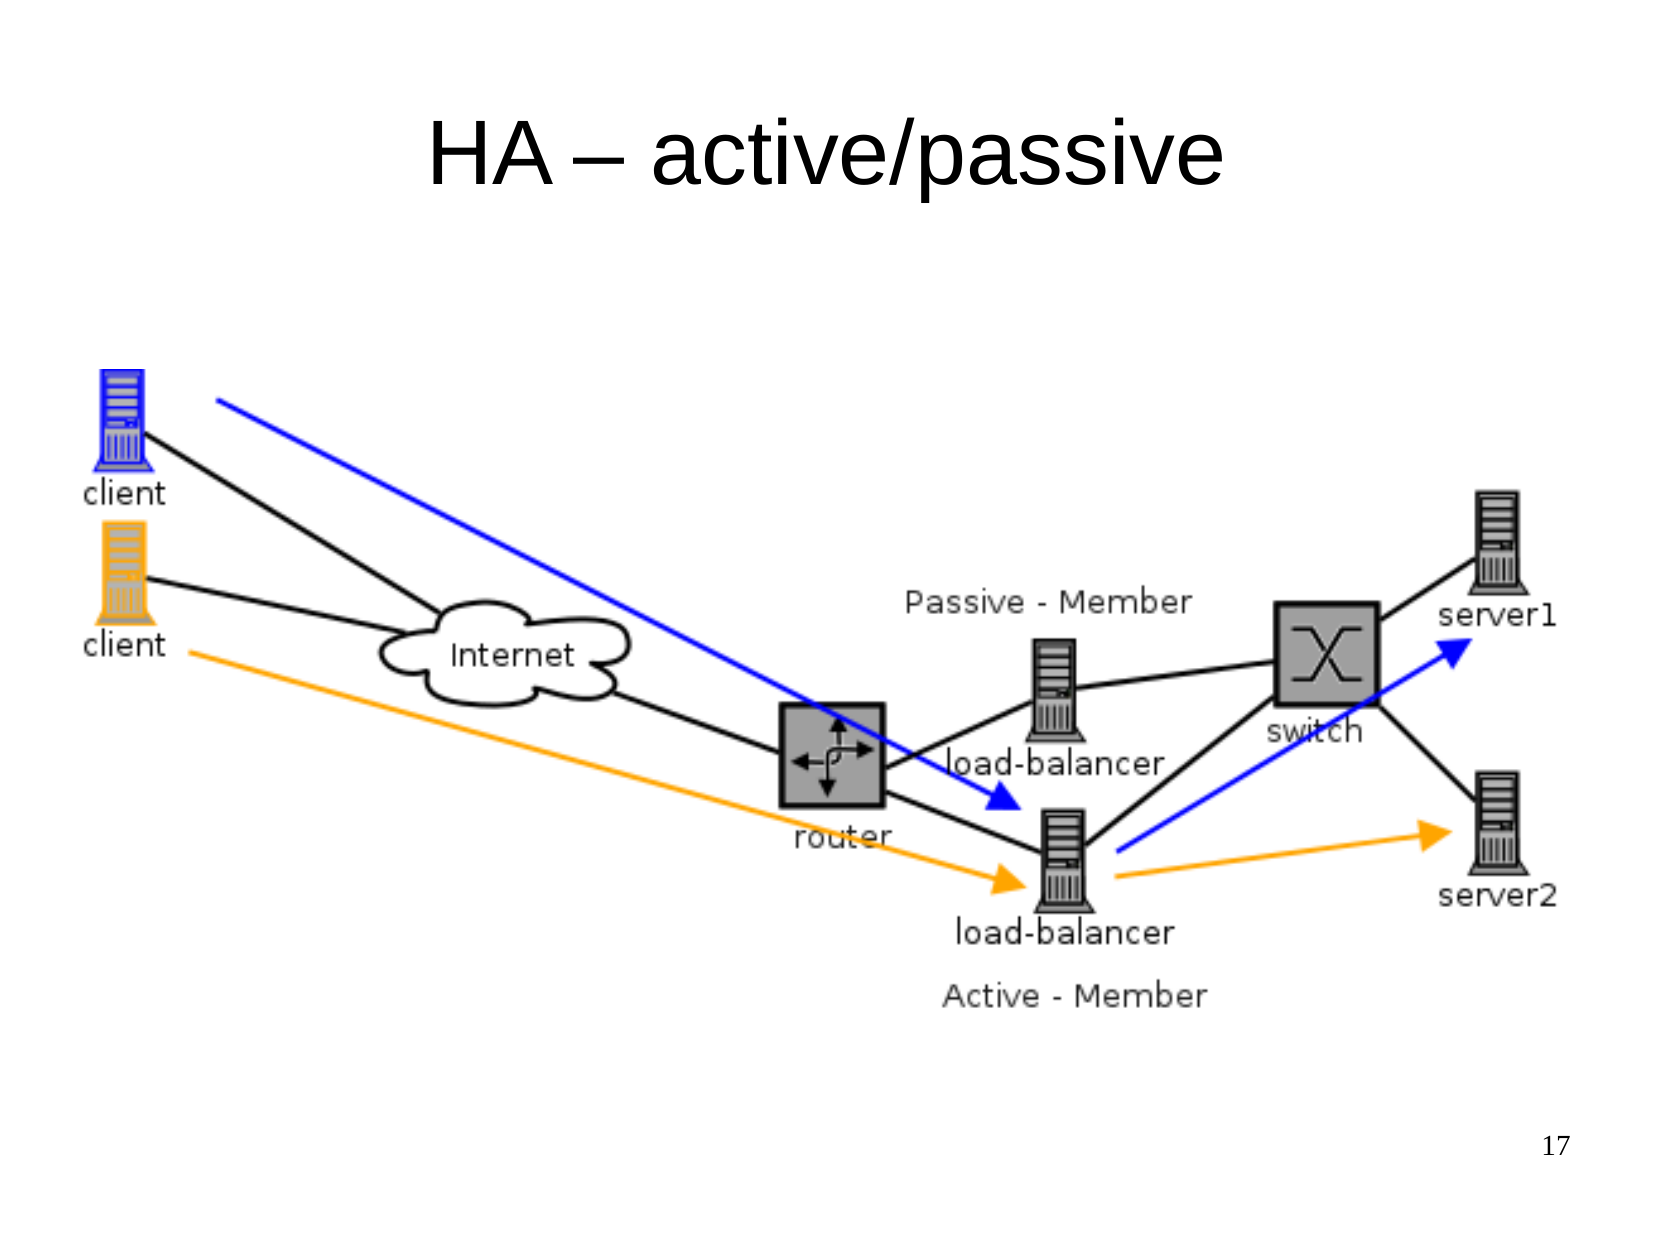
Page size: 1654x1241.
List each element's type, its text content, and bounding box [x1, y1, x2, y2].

title HA – active/passive [82, 49, 1571, 257]
picture [75, 369, 1564, 1013]
